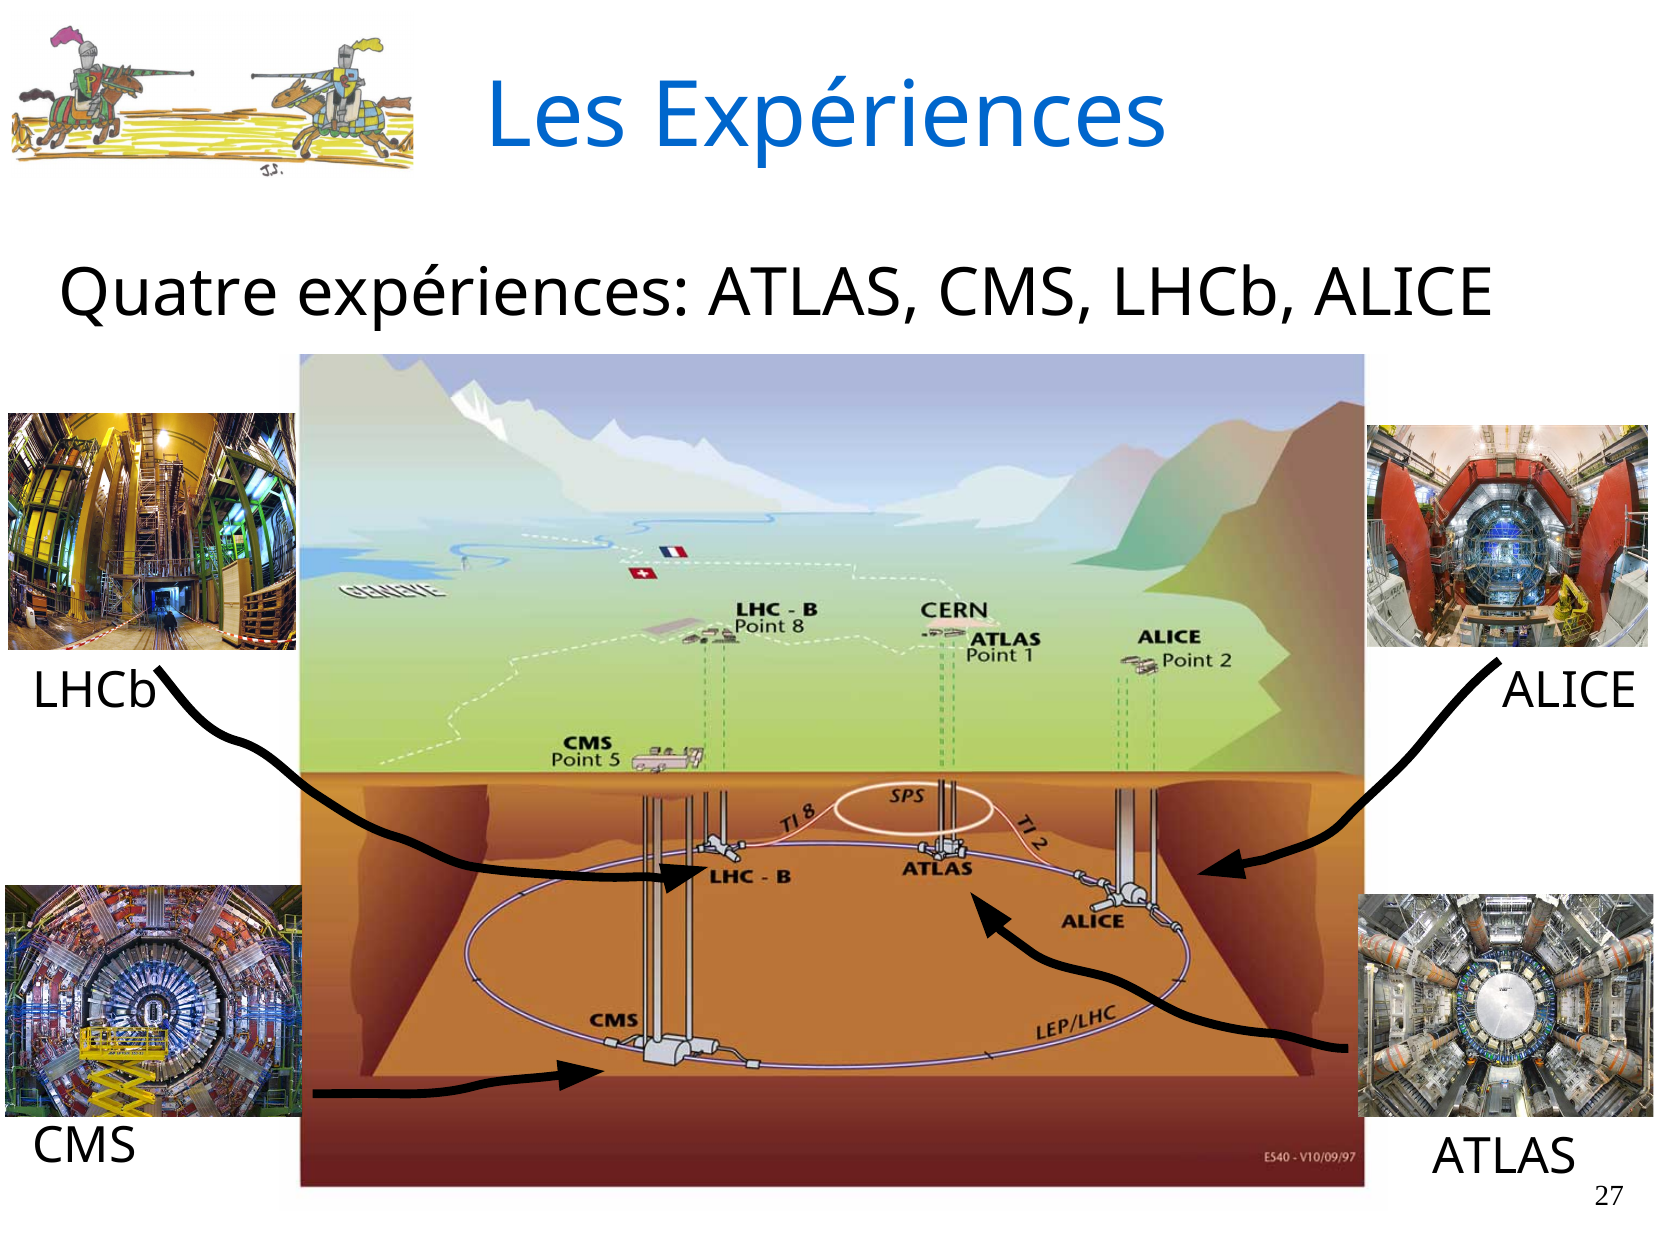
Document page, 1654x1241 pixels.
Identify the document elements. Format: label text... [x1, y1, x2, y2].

title Les Expériences [0, 8, 1654, 216]
text_box LHCb [17, 655, 170, 727]
text_box ALICE [1488, 655, 1650, 727]
list Quatre expériences: ATLAS, CMS, LHCb, ALICE [41, 247, 1624, 323]
text_box CMS [17, 1110, 146, 1181]
picture [5, 354, 1654, 1211]
picture [11, 11, 414, 178]
text_box ATLAS [1417, 1122, 1591, 1193]
